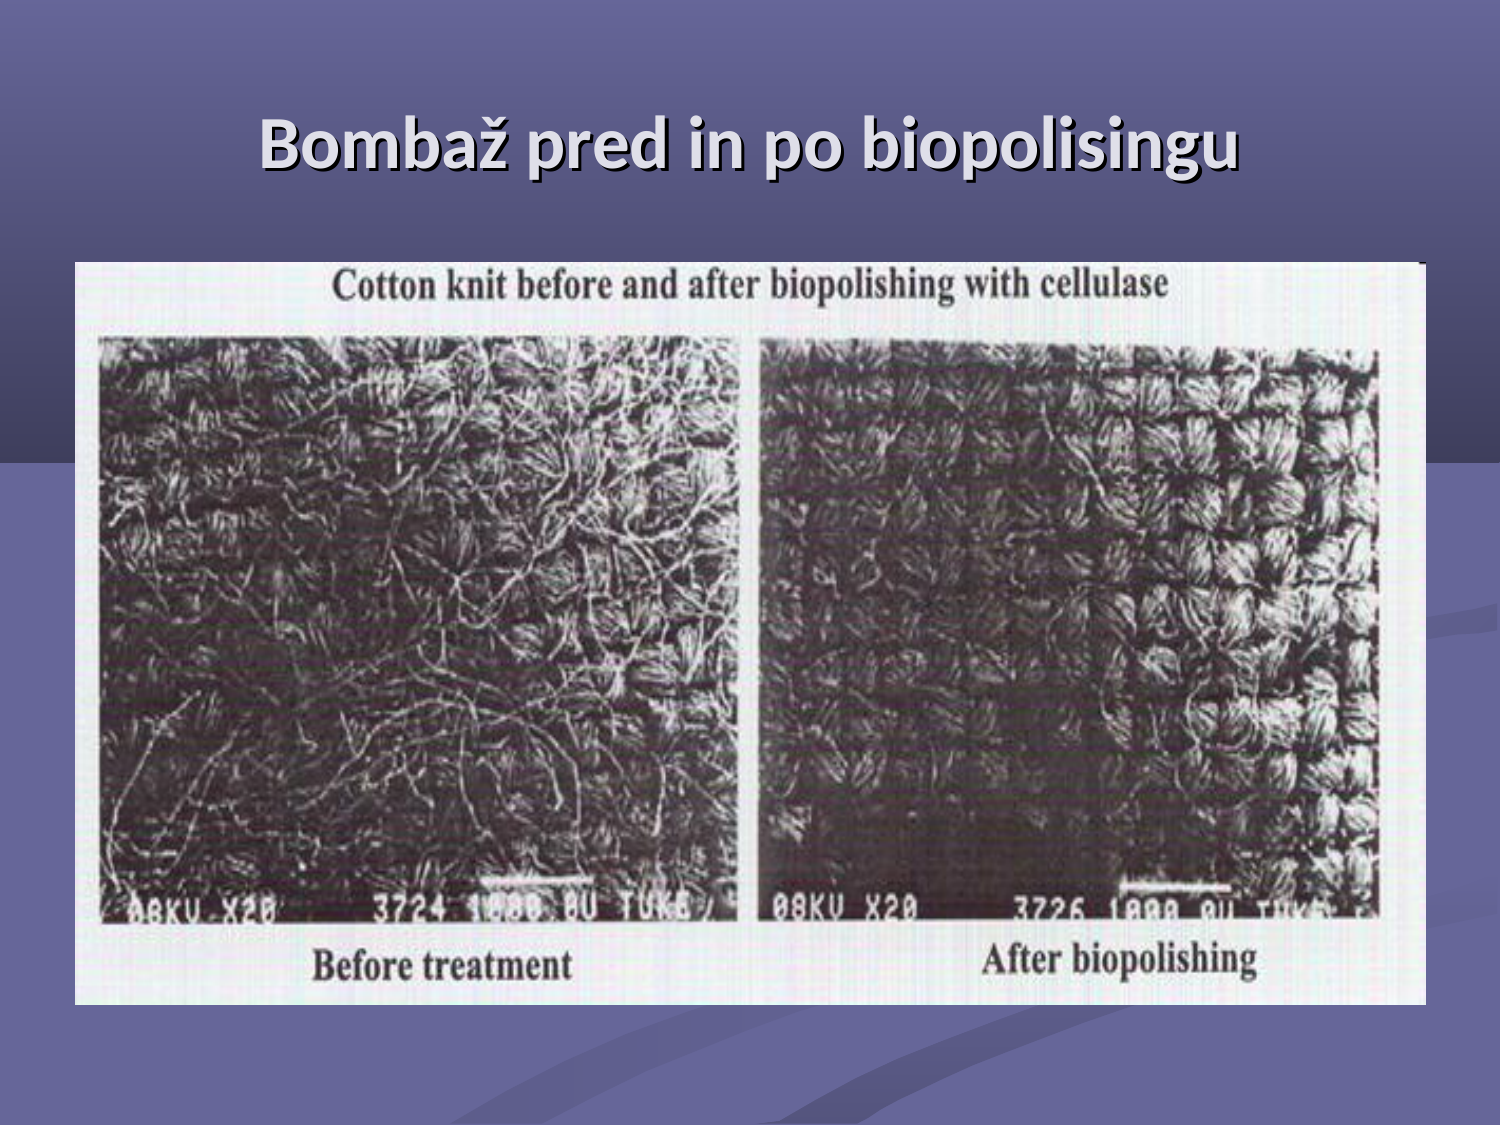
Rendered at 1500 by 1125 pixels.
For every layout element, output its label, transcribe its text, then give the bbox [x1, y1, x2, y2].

title Bombaž pred in po biopolisingu [75, 45, 1426, 233]
text_box [75, 262, 1426, 1006]
